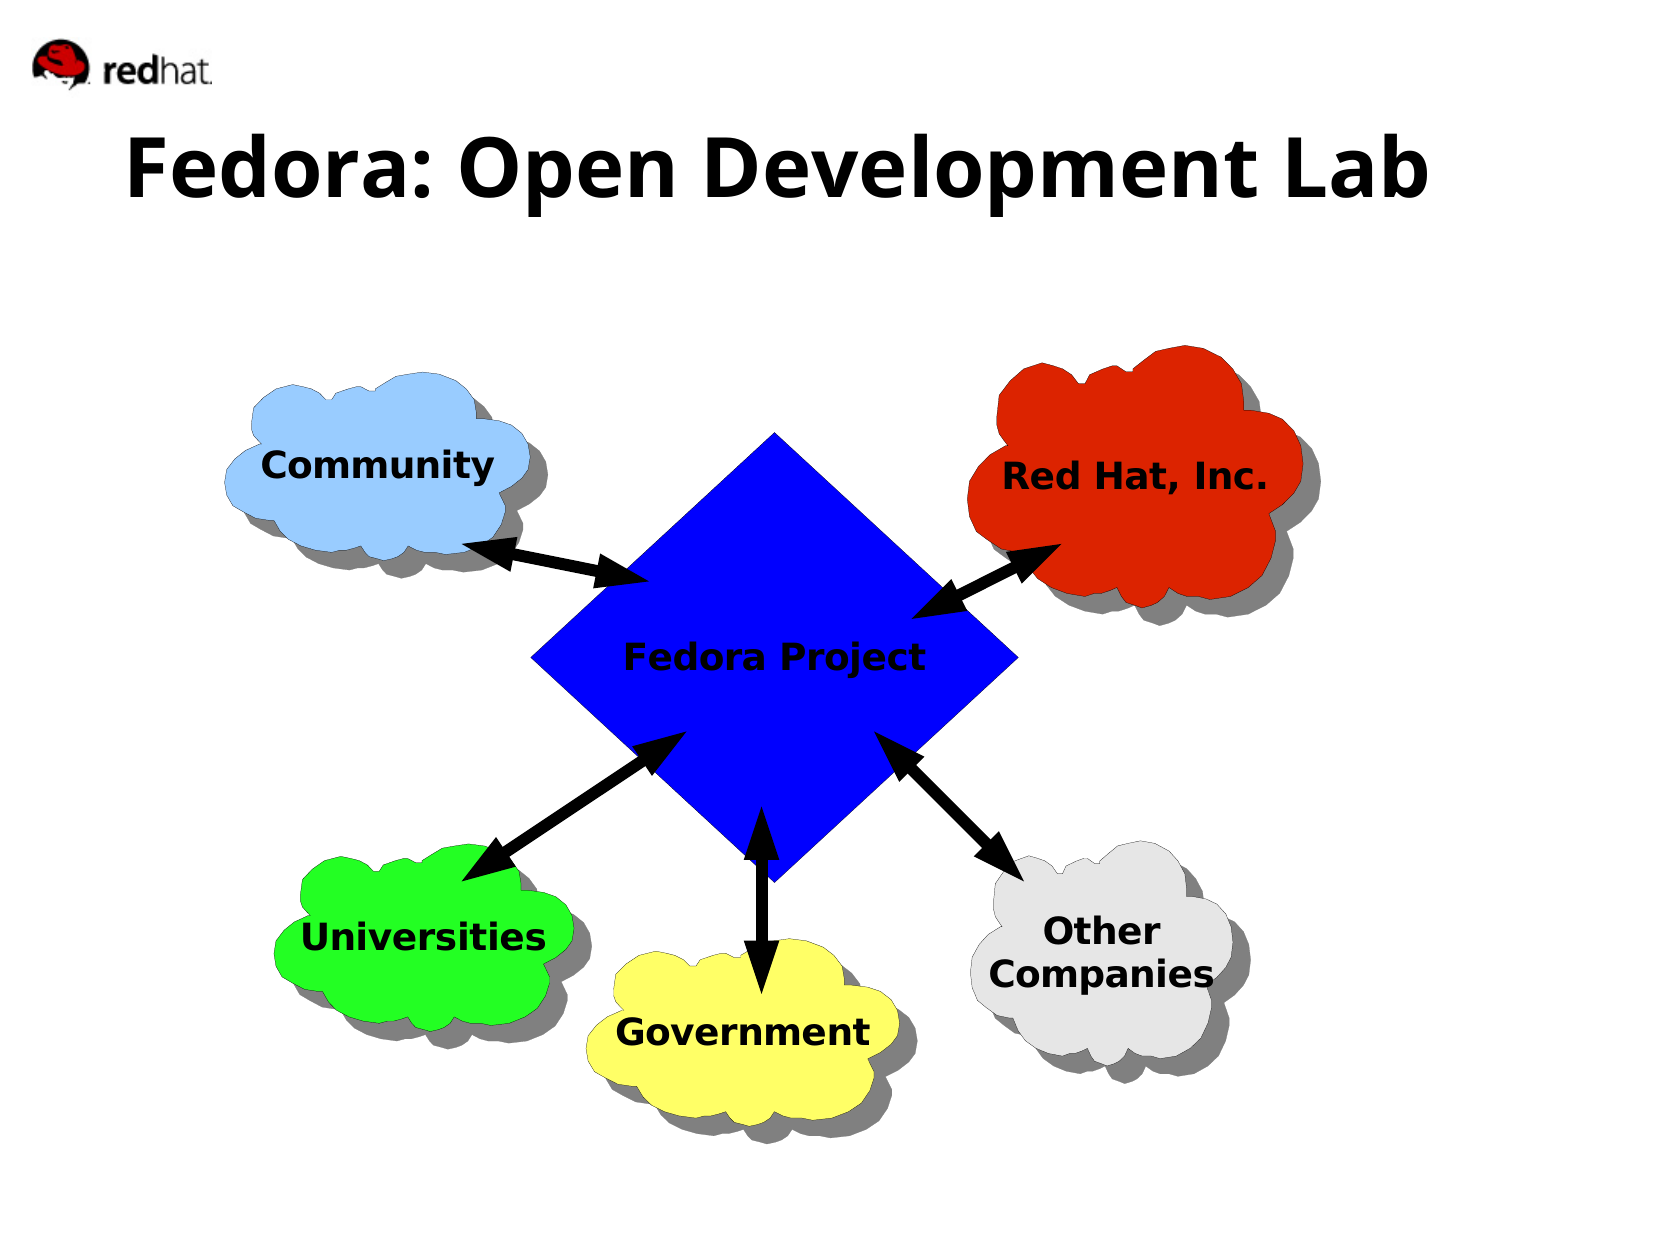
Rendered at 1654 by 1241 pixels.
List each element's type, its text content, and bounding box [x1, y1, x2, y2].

picture [31, 37, 212, 98]
title Fedora: Open Development Lab [123, 110, 1654, 221]
chart [123, 281, 1529, 1149]
